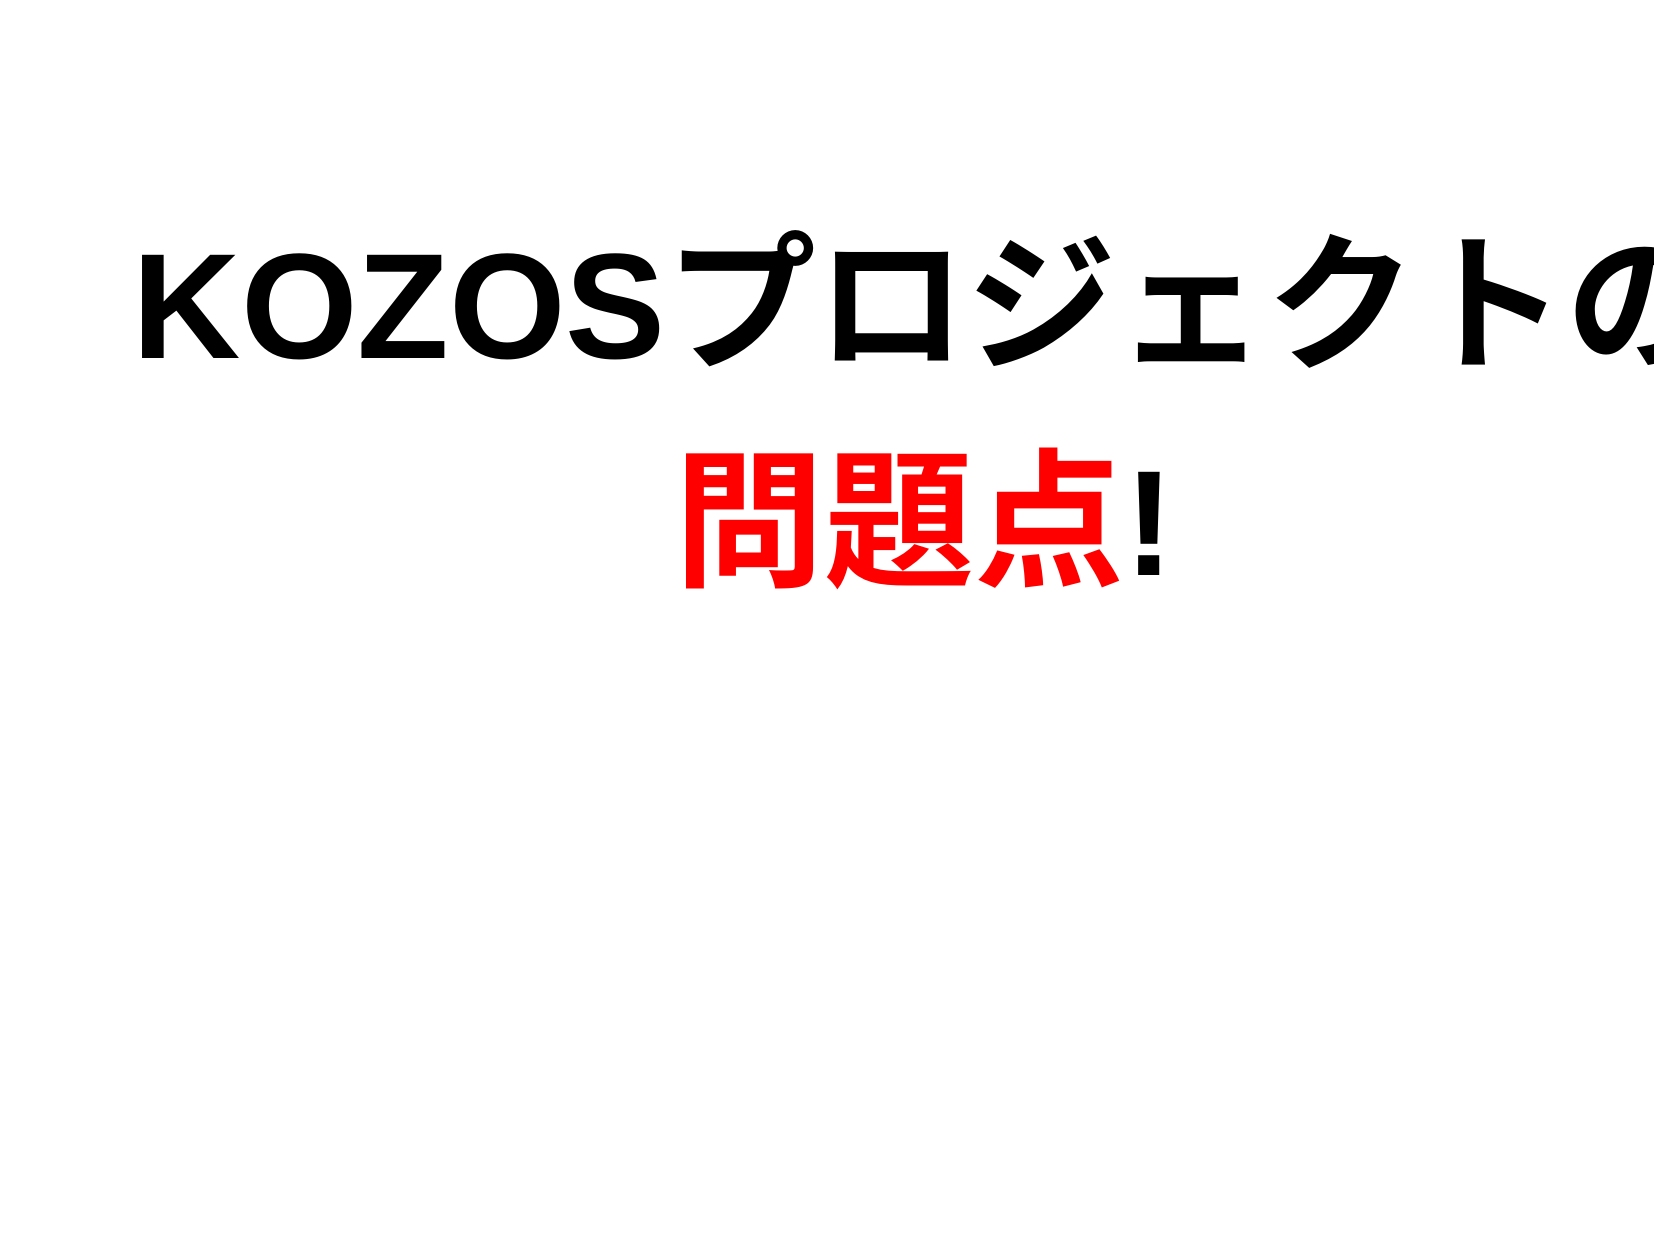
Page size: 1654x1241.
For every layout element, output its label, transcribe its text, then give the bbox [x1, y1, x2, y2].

text_box KOZOSプロジェクトの 問題点! [118, 177, 1559, 532]
